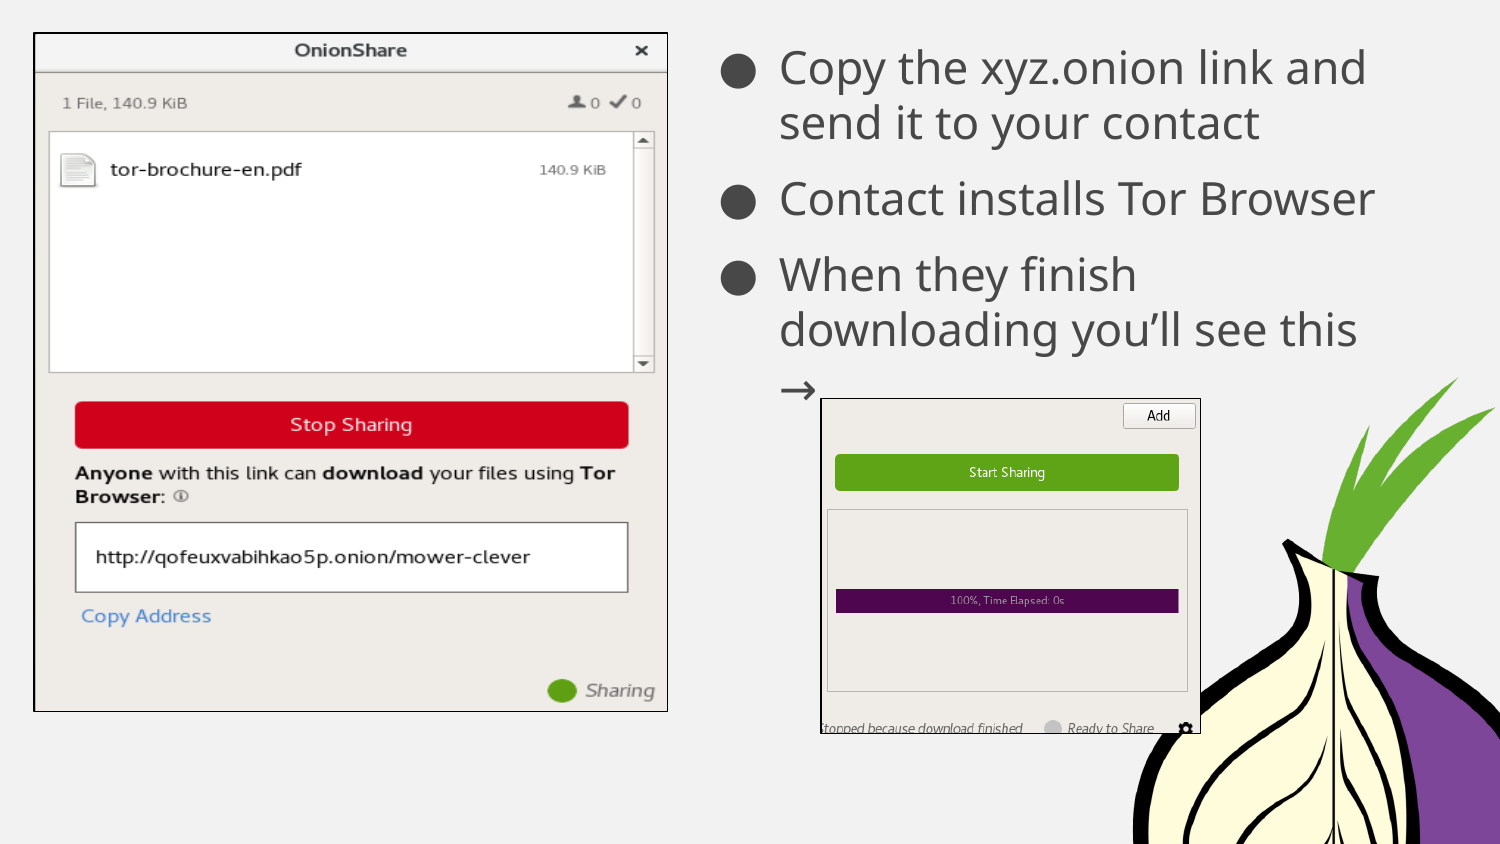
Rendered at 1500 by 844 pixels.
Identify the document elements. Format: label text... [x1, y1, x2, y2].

text_box Copy the xyz.onion link and send it to your contact Contact installs Tor Browser When they finish downloading you’ll see this → [688, 31, 1409, 400]
picture [1122, 377, 1500, 844]
picture [34, 33, 667, 711]
picture [821, 399, 1200, 733]
